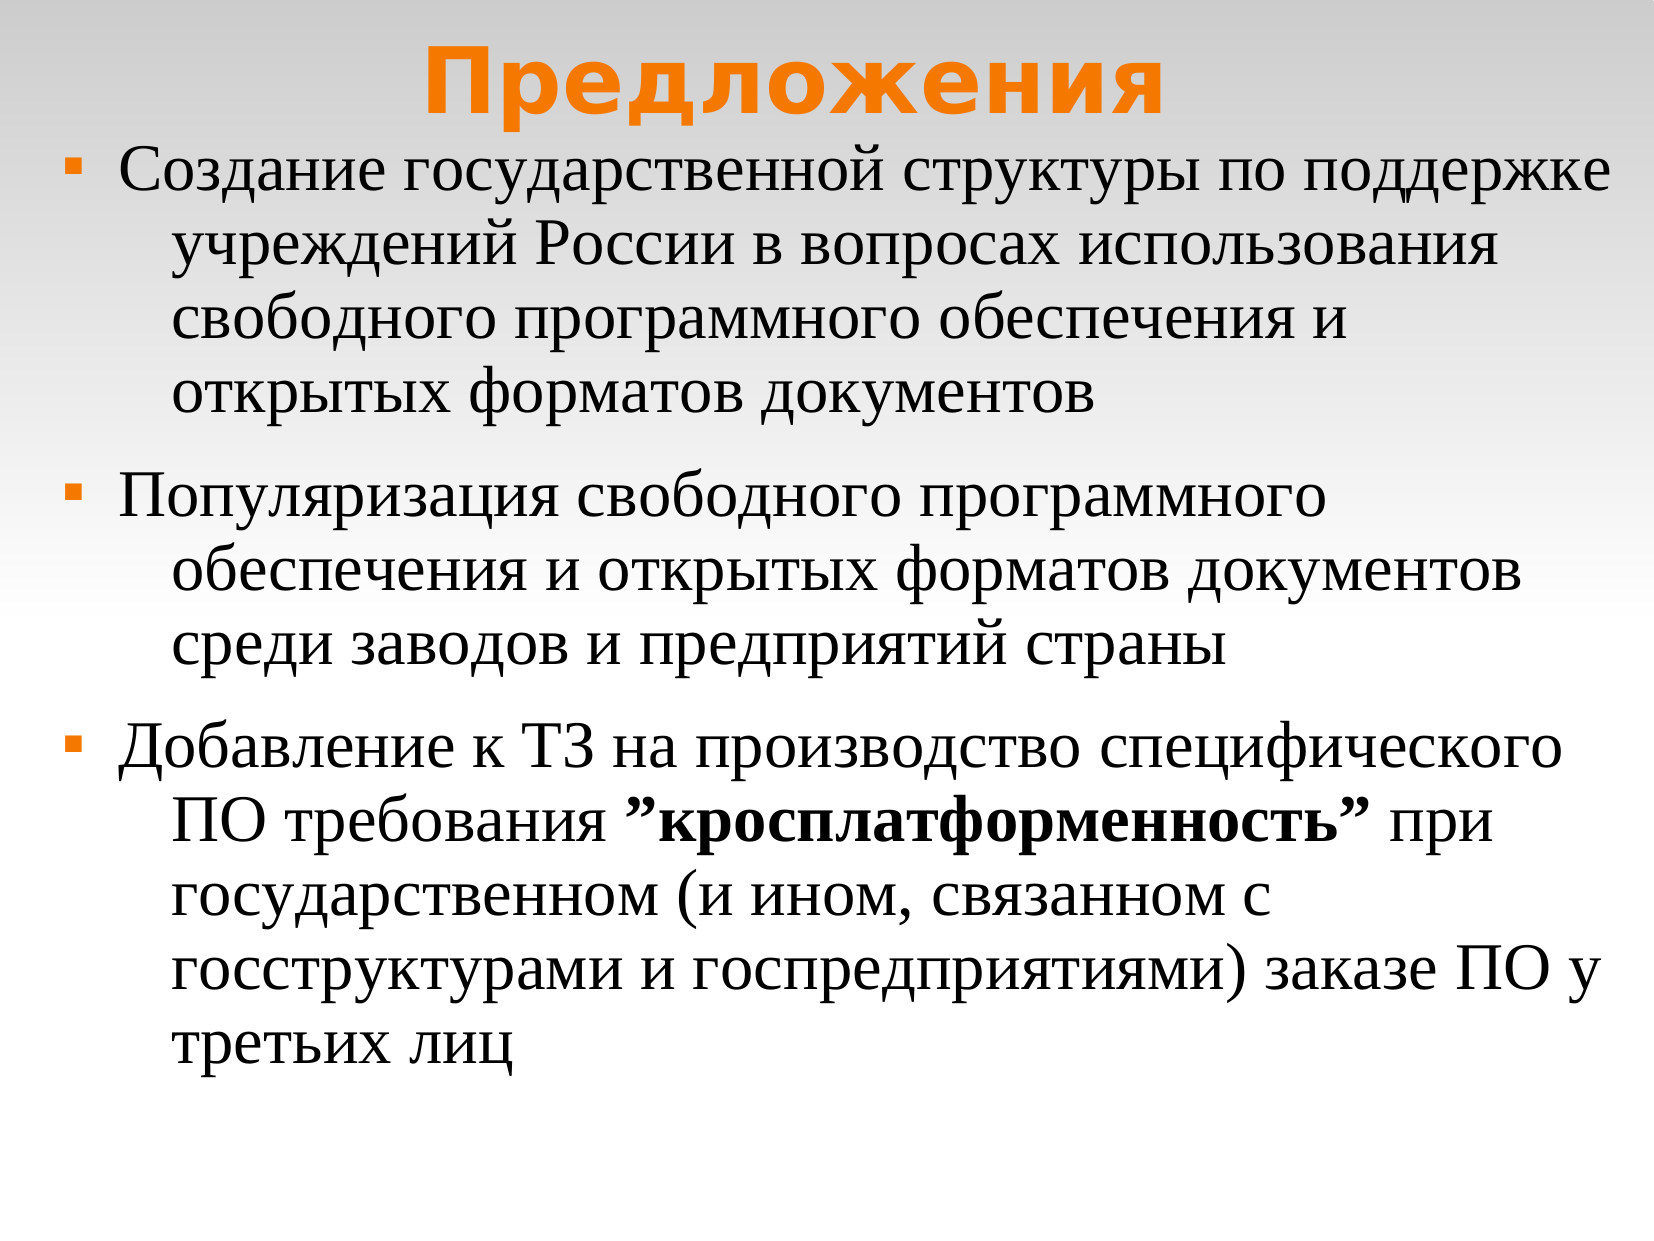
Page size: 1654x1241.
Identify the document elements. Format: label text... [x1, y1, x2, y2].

list Создание государственной структуры по поддержке учреждений России в вопросах использования свободного программного обеспечения и открытых форматов документов Популяризация свободного программного обеспечения и открытых форматов документов среди заводов и предприятий страны Добавление к ТЗ на производство специфического ПО требования ”кросплатформенность” при государственном (и ином, связанном с госструктурами и госпредприятиями) заказе ПО у третьих лиц [29, 130, 1625, 1166]
title Предложения [82, 0, 1571, 130]
